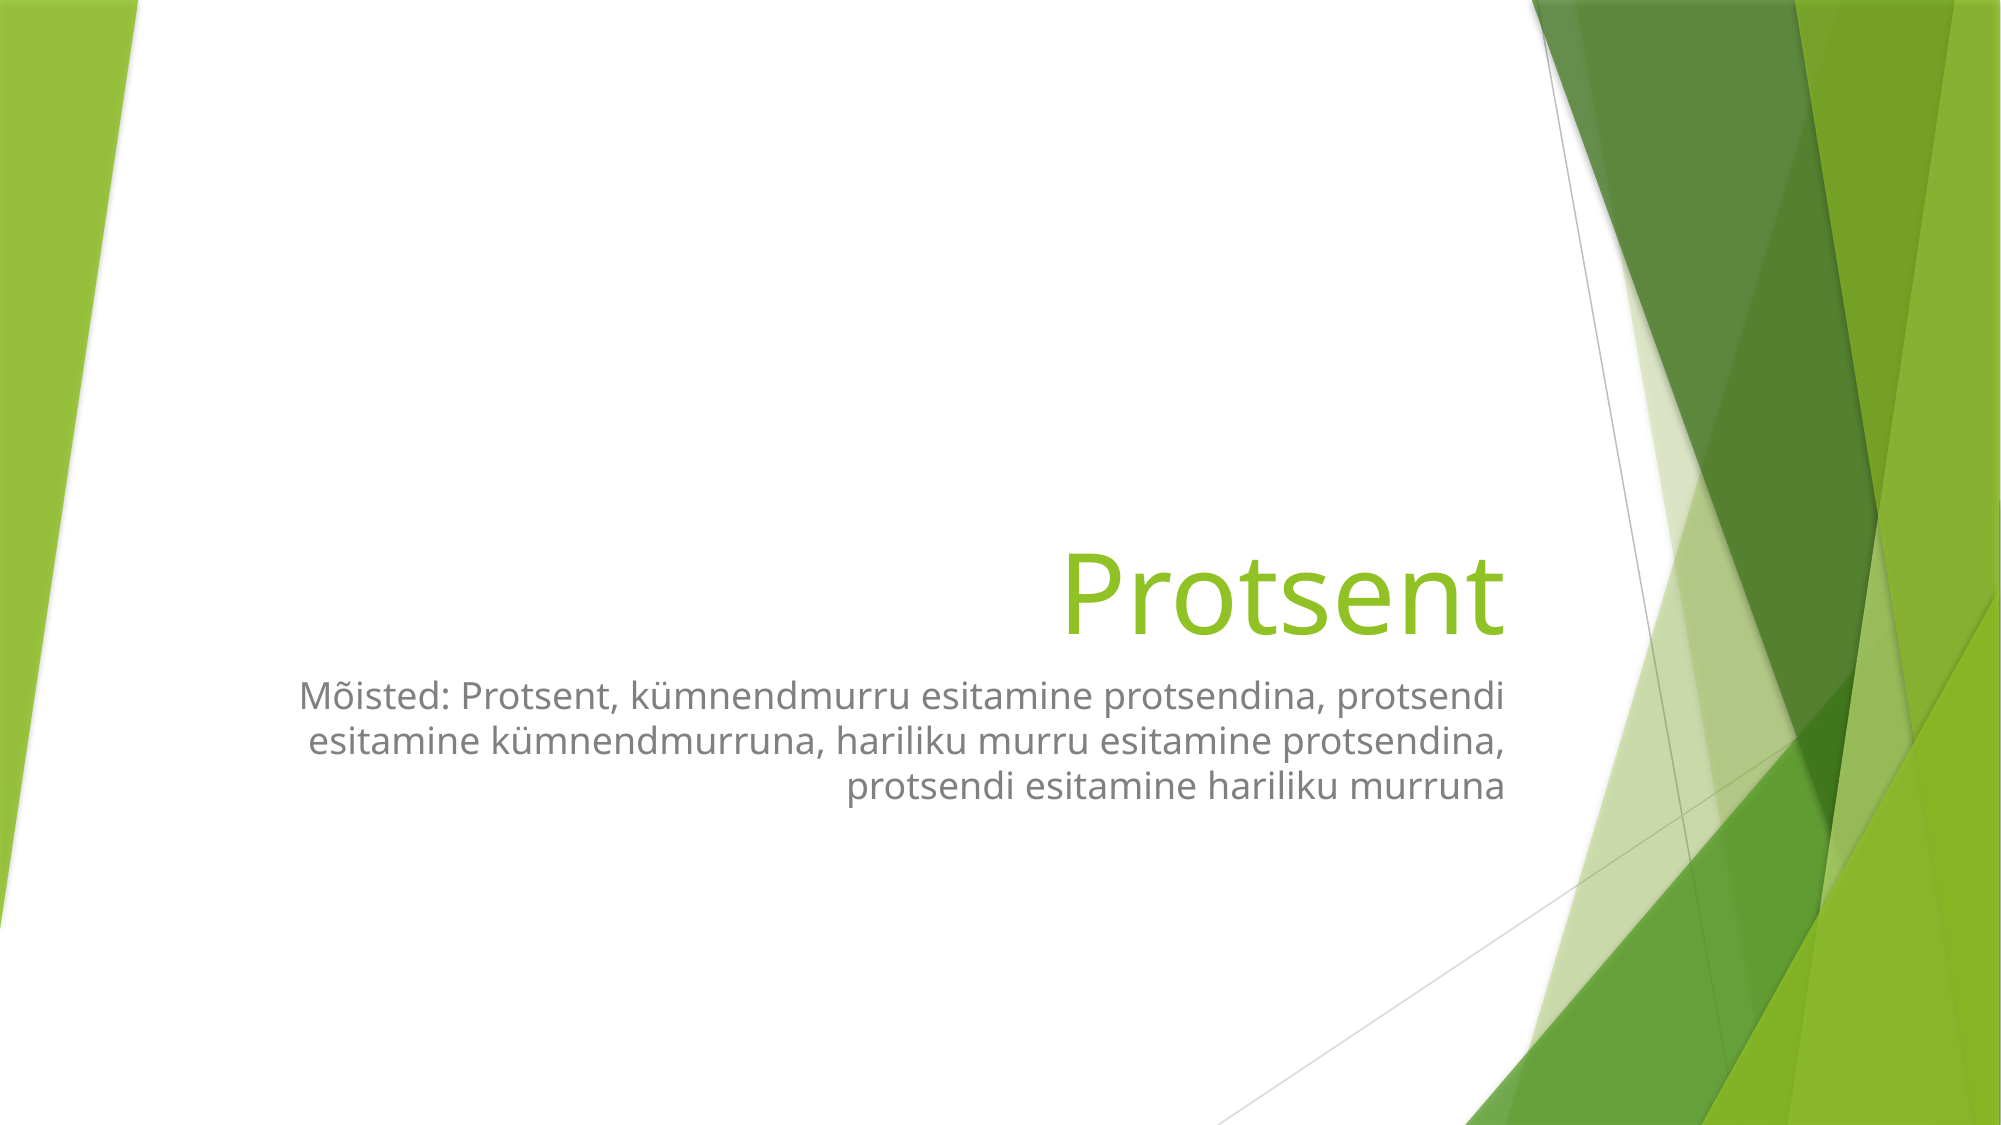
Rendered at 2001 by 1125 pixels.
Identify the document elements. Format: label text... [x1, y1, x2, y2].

title Protsent [247, 394, 1522, 664]
subtitle Mõisted: Protsent, kümnendmurru esitamine protsendina, protsendi esitamine kümnendmurruna, hariliku murru esitamine protsendina, protsendi esitamine hariliku murruna [247, 664, 1522, 845]
